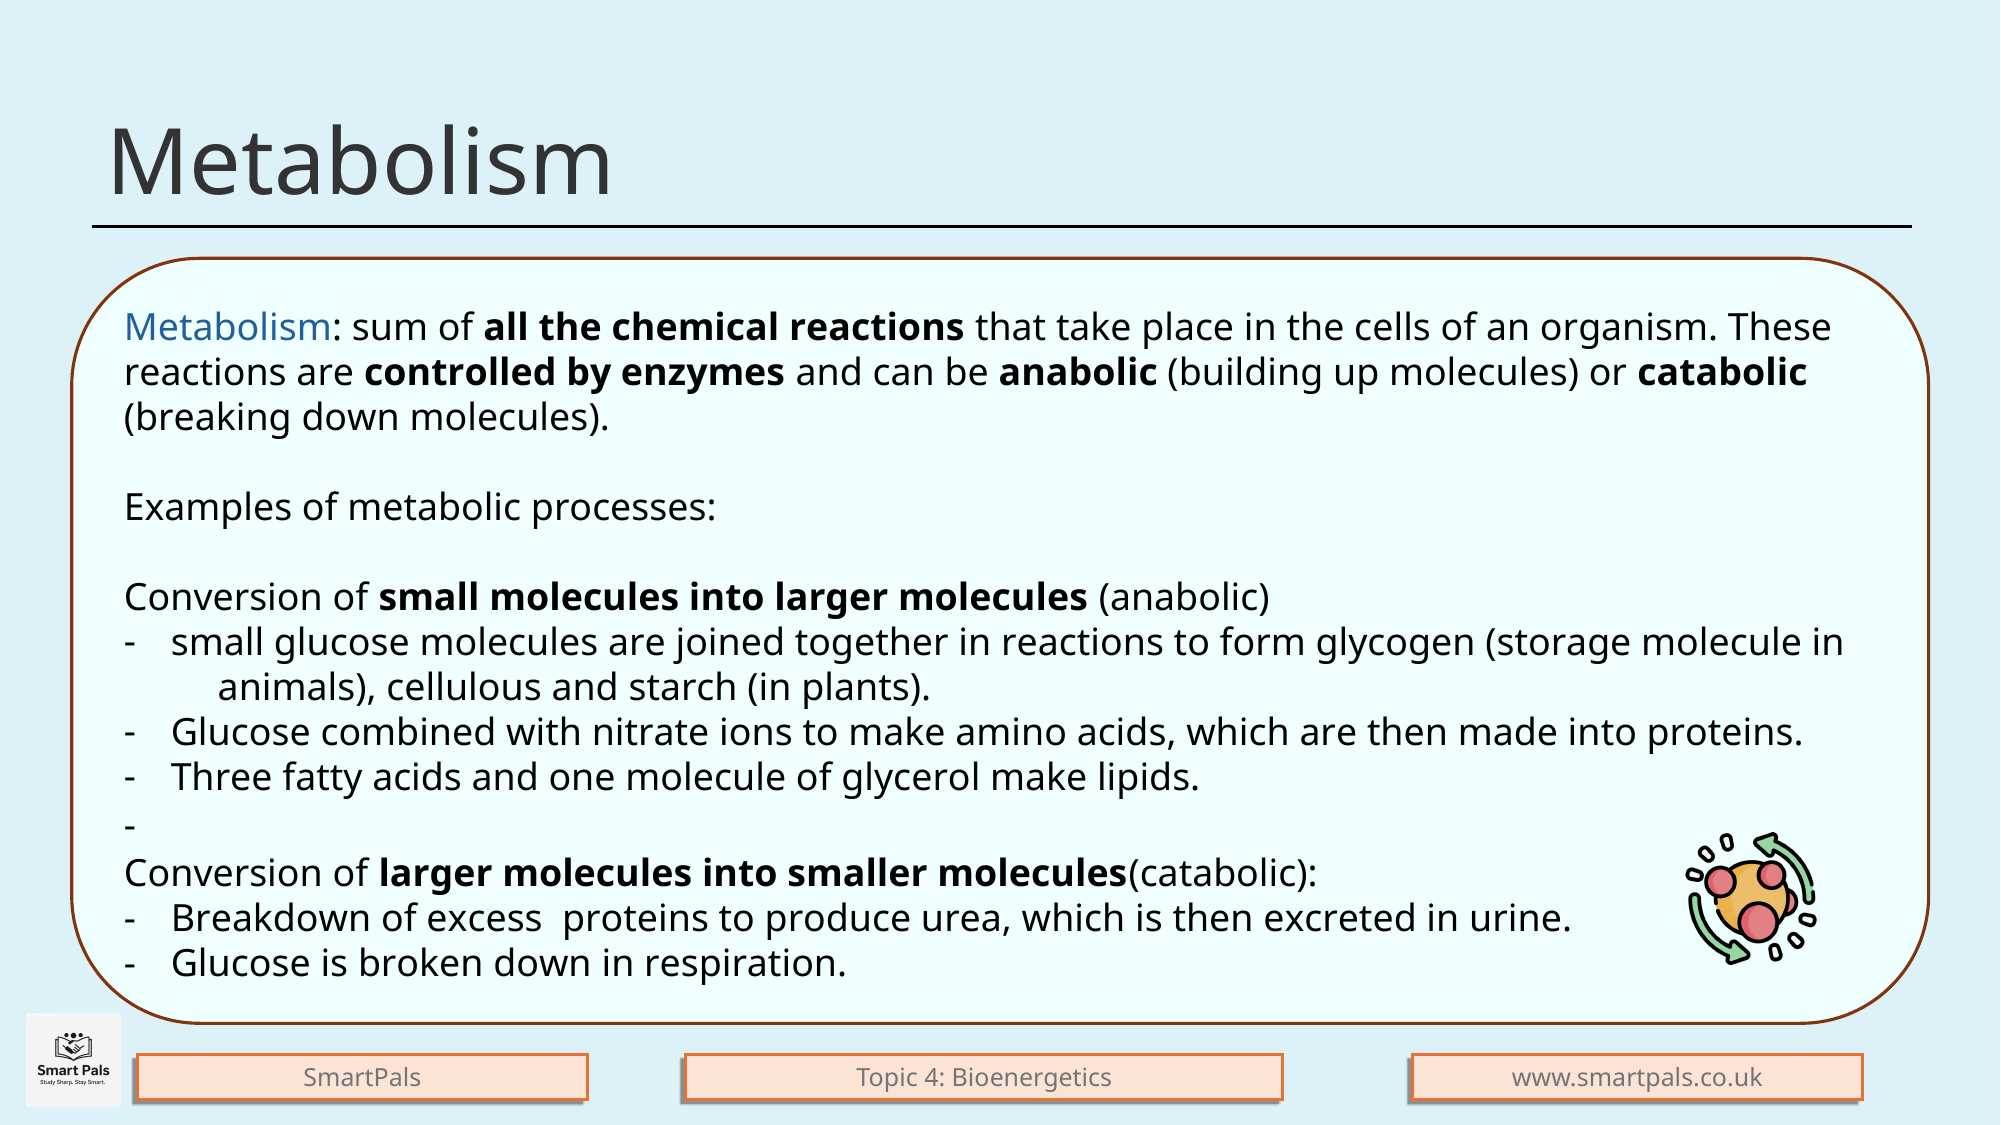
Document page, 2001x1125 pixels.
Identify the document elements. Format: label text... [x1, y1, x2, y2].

title Metabolism [91, 226, 1817, 274]
text_box Metabolism: sum of all the chemical reactions that take place in the cells of an organism. These reactions are controlled by enzymes and can be anabolic (building up molecules) or catabolic (breaking down molecules). Examples of metabolic processes: Conversion of small molecules into larger molecules (anabolic) small glucose molecules are joined together in reactions to form glycogen (storage molecule in animals), cellulous and starch (in plants). Glucose combined with nitrate ions to make amino acids, which are then made into proteins. Three fatty acids and one molecule of glycerol make lipids. Conversion of larger molecules into smaller molecules(catabolic): Breakdown of excess proteins to produce urea, which is then excreted in urine. Glucose is broken down in respiration. [71, 258, 1929, 1024]
title Metabolism [91, 56, 1817, 225]
picture [1685, 832, 1817, 965]
